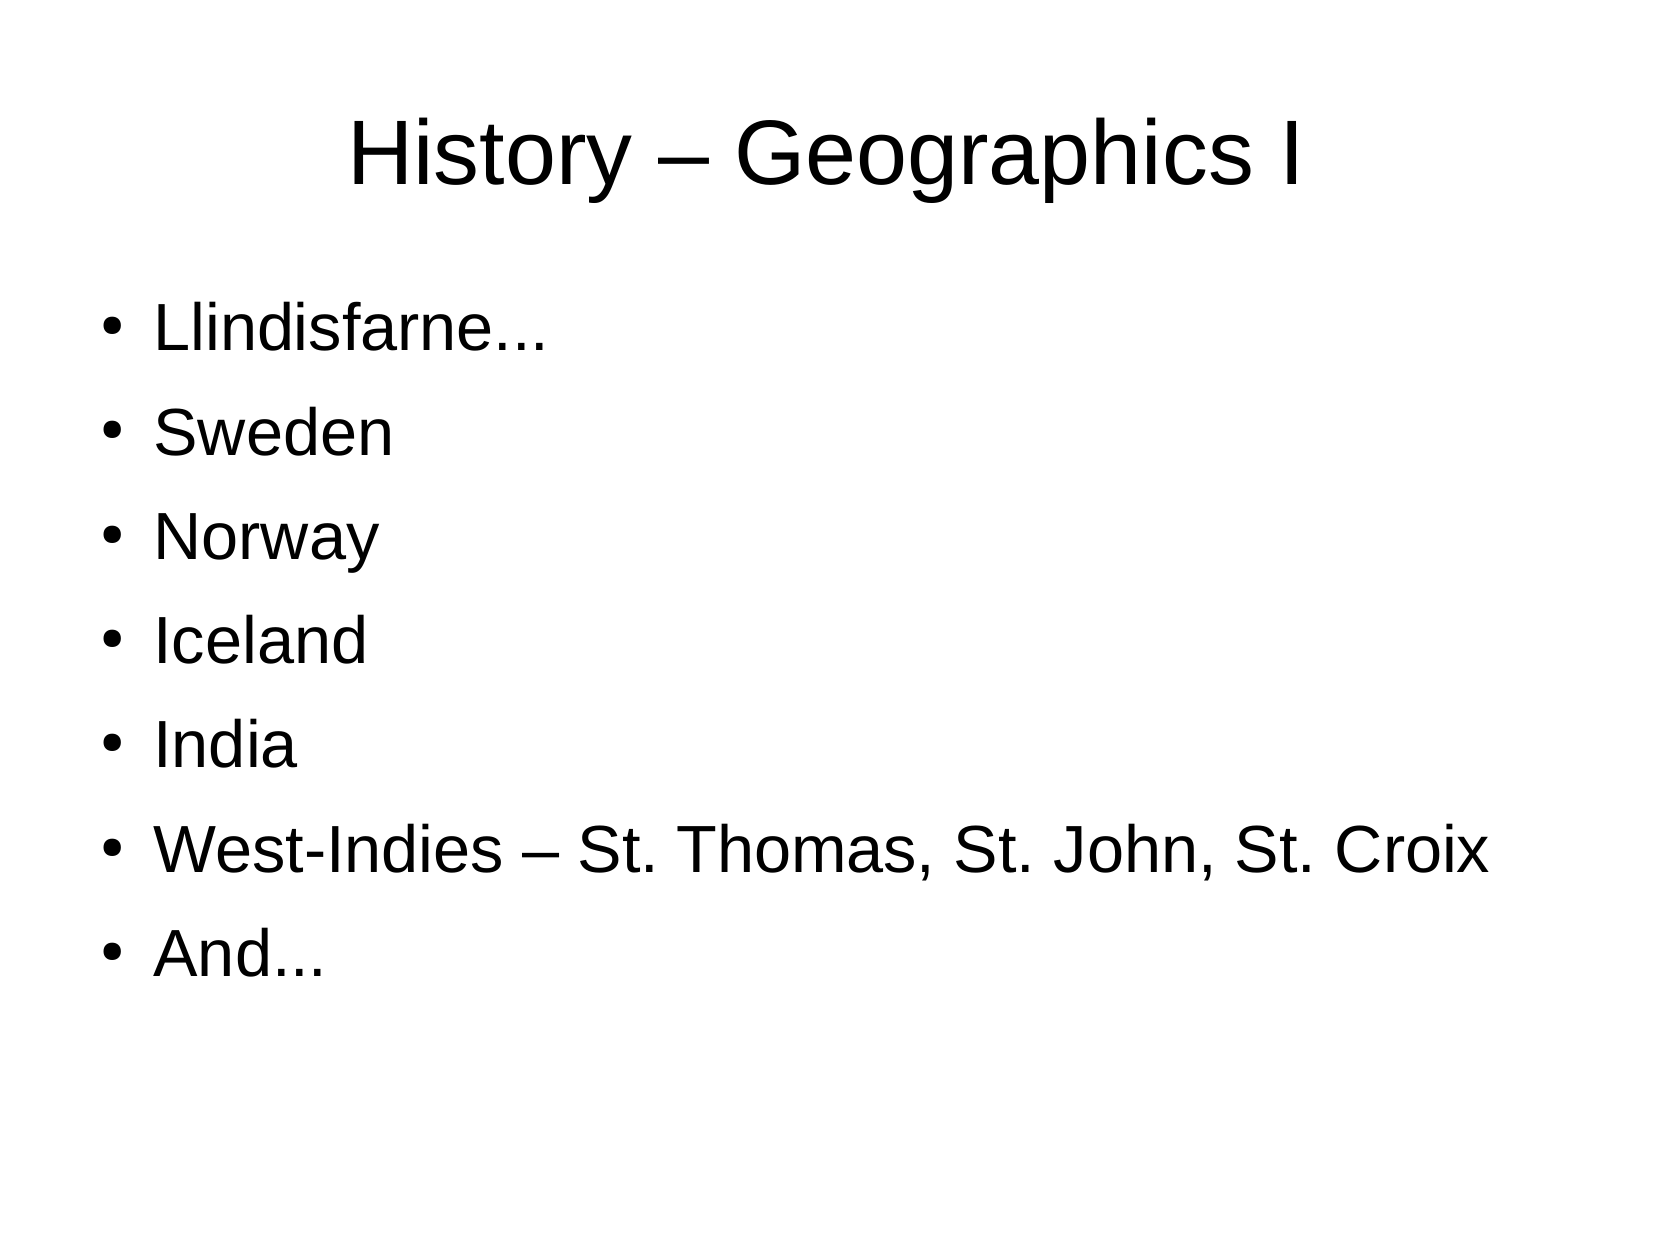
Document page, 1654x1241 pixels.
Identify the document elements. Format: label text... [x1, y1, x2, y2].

title History – Geographics I [82, 49, 1571, 257]
list Llindisfarne... Sweden Norway Iceland India West-Indies – St. Thomas, St. John, St. Croix And... [82, 290, 1571, 1010]
